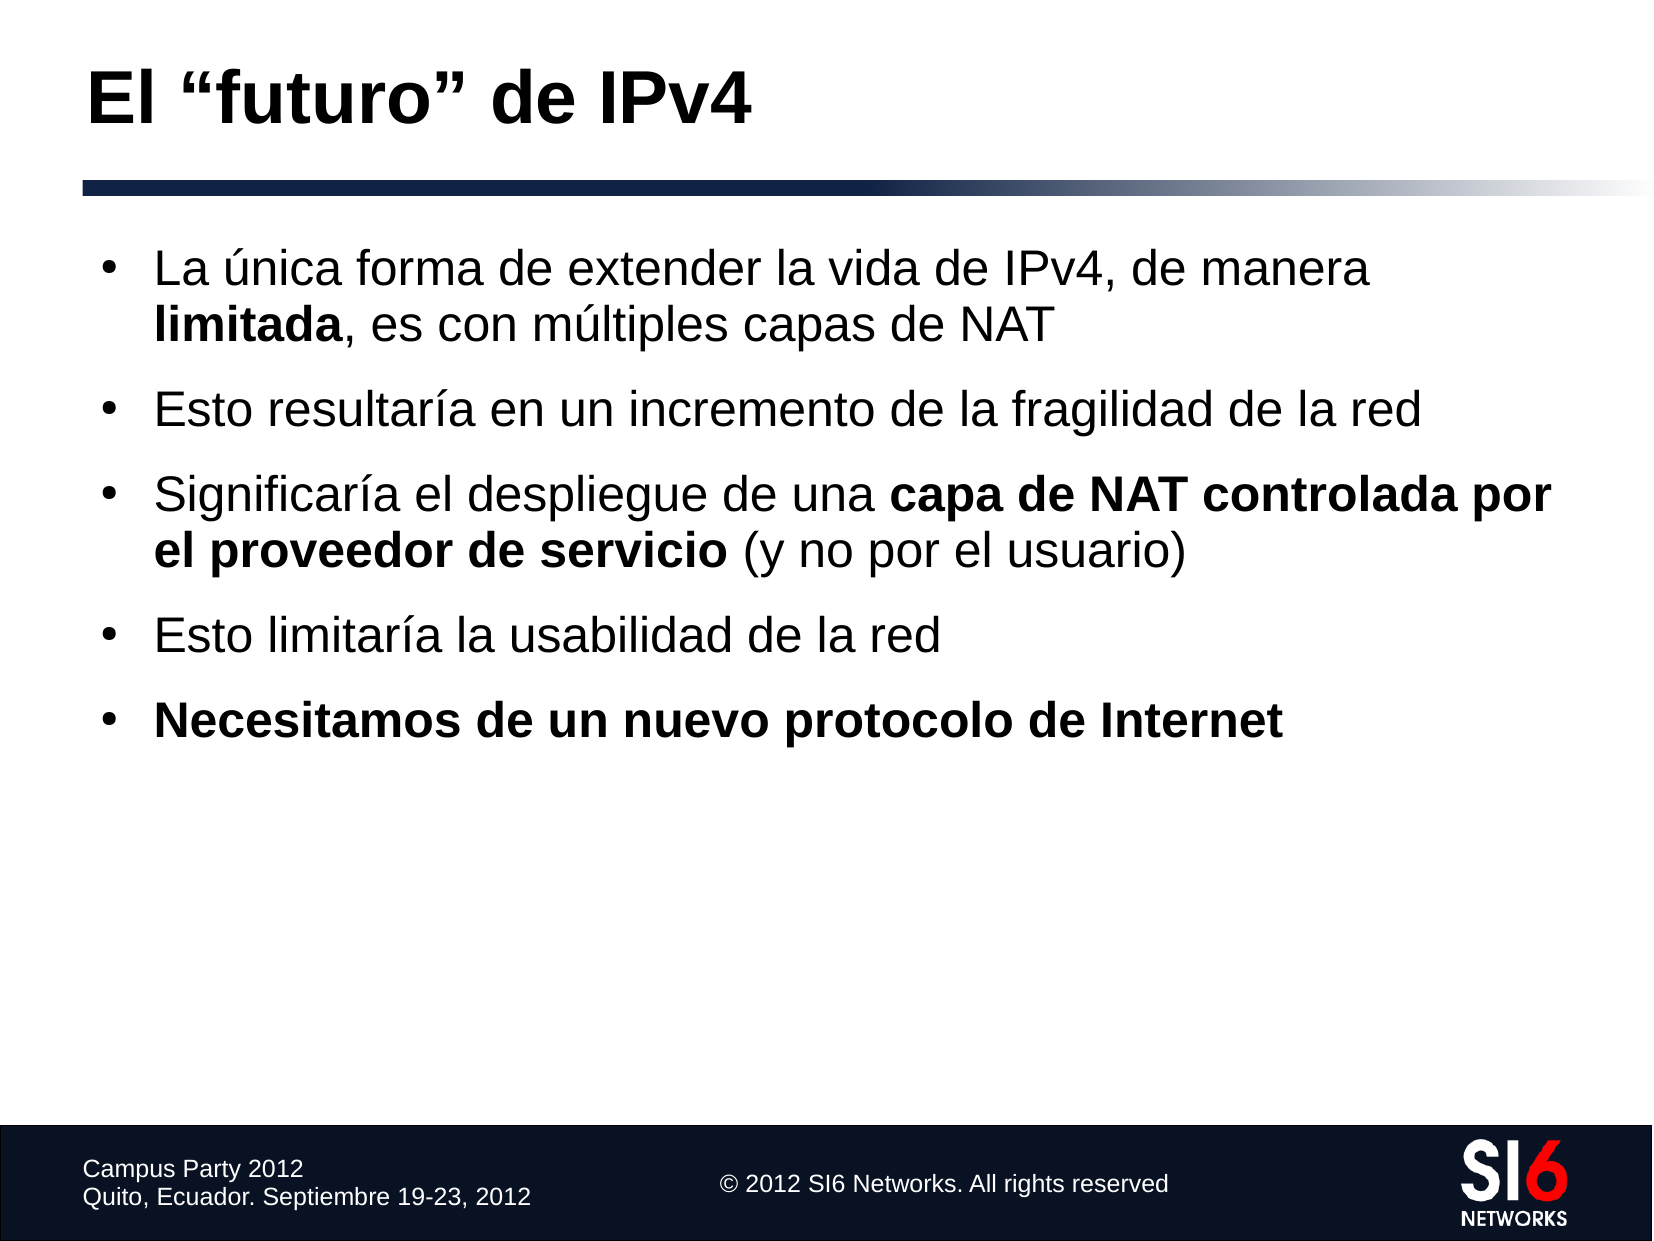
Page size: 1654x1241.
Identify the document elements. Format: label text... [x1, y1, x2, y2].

picture [1461, 1139, 1567, 1226]
title El “futuro” de IPv4 [86, 30, 1576, 166]
list La única forma de extender la vida de IPv4, de manera limitada, es con múltiples capas de NAT Esto resultaría en un incremento de la fragilidad de la red Significaría el despliegue de una capa de NAT controlada por el proveedor de servicio (y no por el usuario) Esto limitaría la usabilidad de la red Necesitamos de un nuevo protocolo de Internet [82, 240, 1571, 1059]
